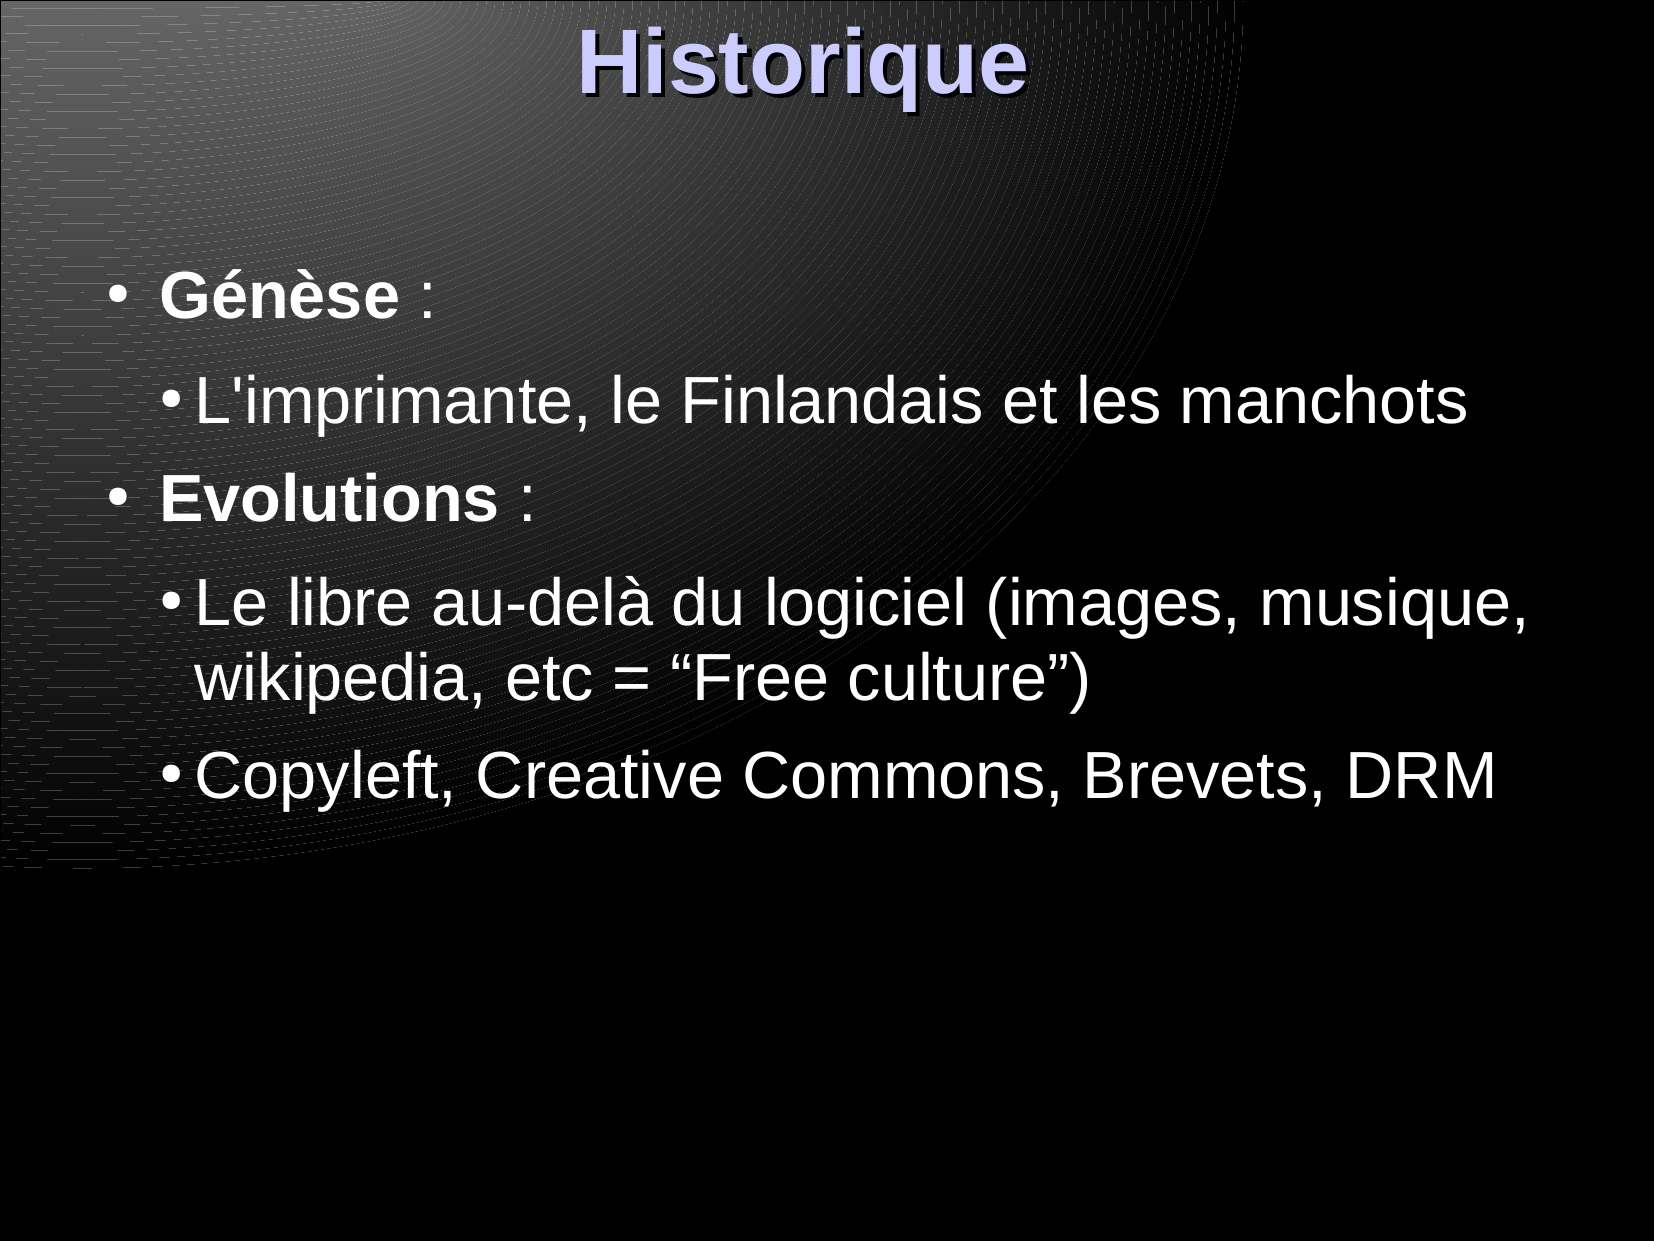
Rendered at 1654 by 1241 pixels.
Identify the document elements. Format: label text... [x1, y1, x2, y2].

title Historique [59, 5, 1548, 119]
list Génèse : L'imprimante, le Finlandais et les manchots Evolutions : Le libre au-delà du logiciel (images, musique, wikipedia, etc = “Free culture”) Copyleft, Creative Commons, Brevets, DRM [88, 258, 1601, 1018]
